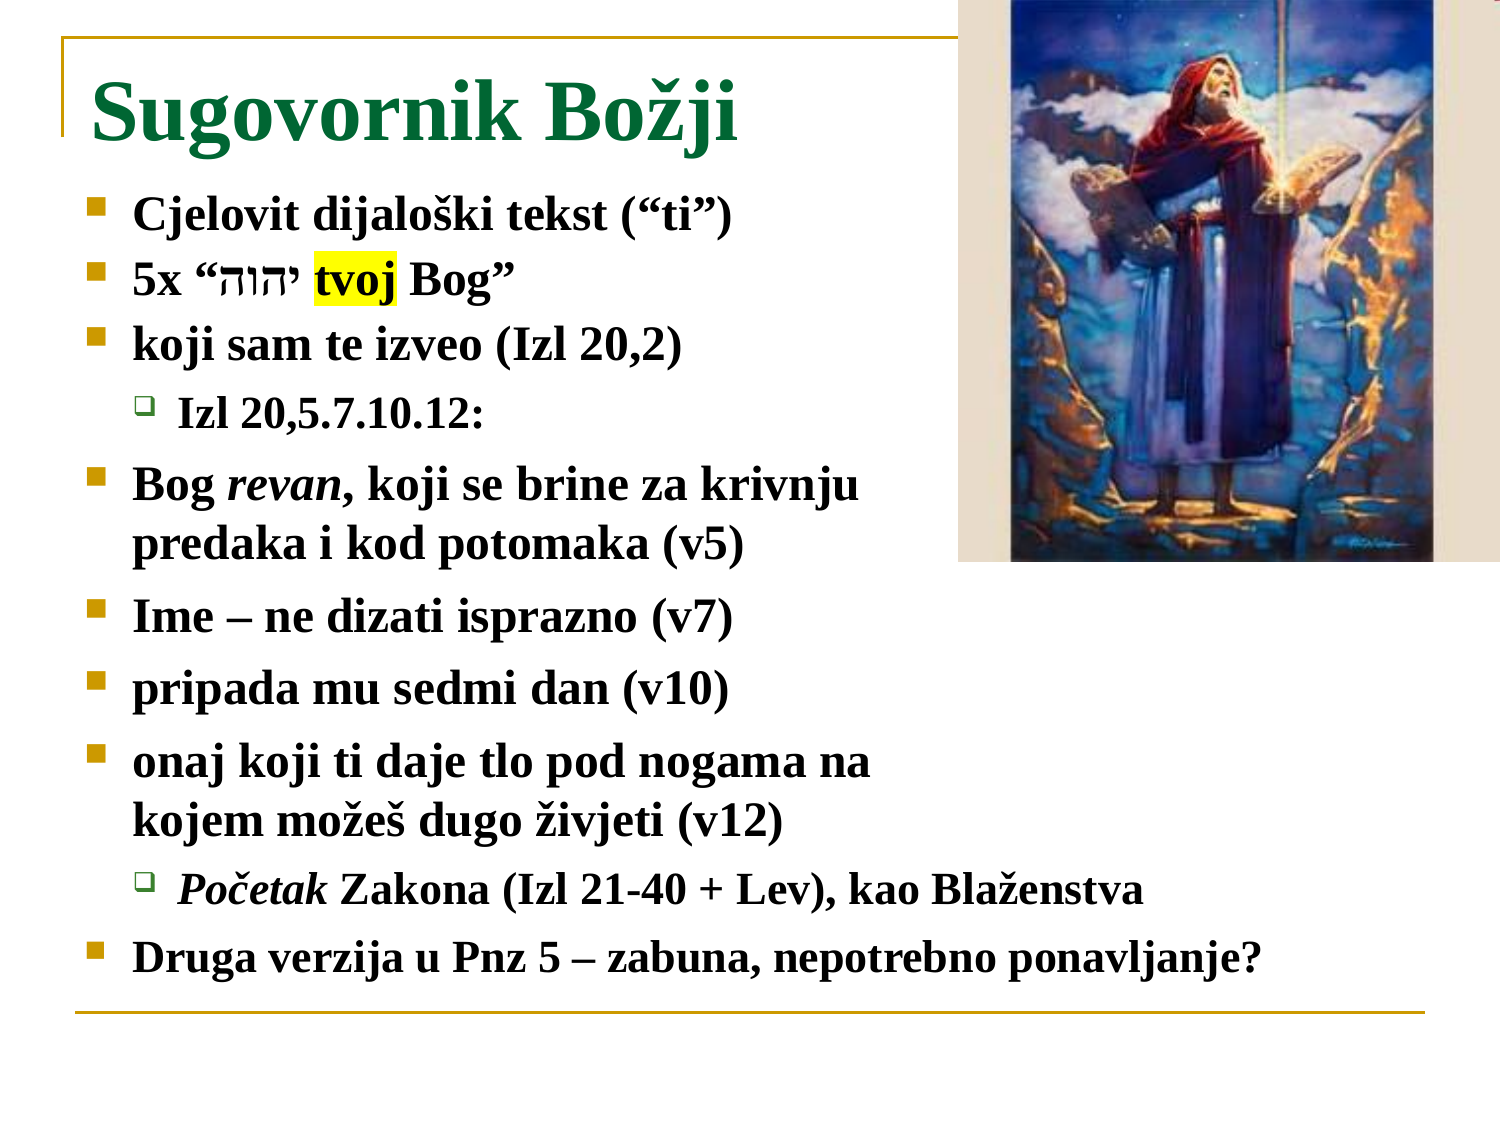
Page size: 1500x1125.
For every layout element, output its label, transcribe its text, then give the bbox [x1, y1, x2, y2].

picture [958, 0, 1500, 562]
list Cjelovit dijaloški tekst (“ti”) 5x “יהוה tvoj Bog” koji sam te izveo (Izl 20,2) Izl 20,5.7.10.12: Bog revan, koji se brine za krivnju predaka i kod potomaka (v5) Ime – ne dizati isprazno (v7) pripada mu sedmi dan (v10) onaj koji ti daje tlo pod nogama na kojem možeš dugo živjeti (v12) Početak Zakona (Izl 21-40 + Lev), kao Blaženstva Druga verzija u Pnz 5 – zabuna, nepotrebno ponavljanje? [69, 180, 1434, 996]
title Sugovornik Božji [75, 45, 958, 180]
